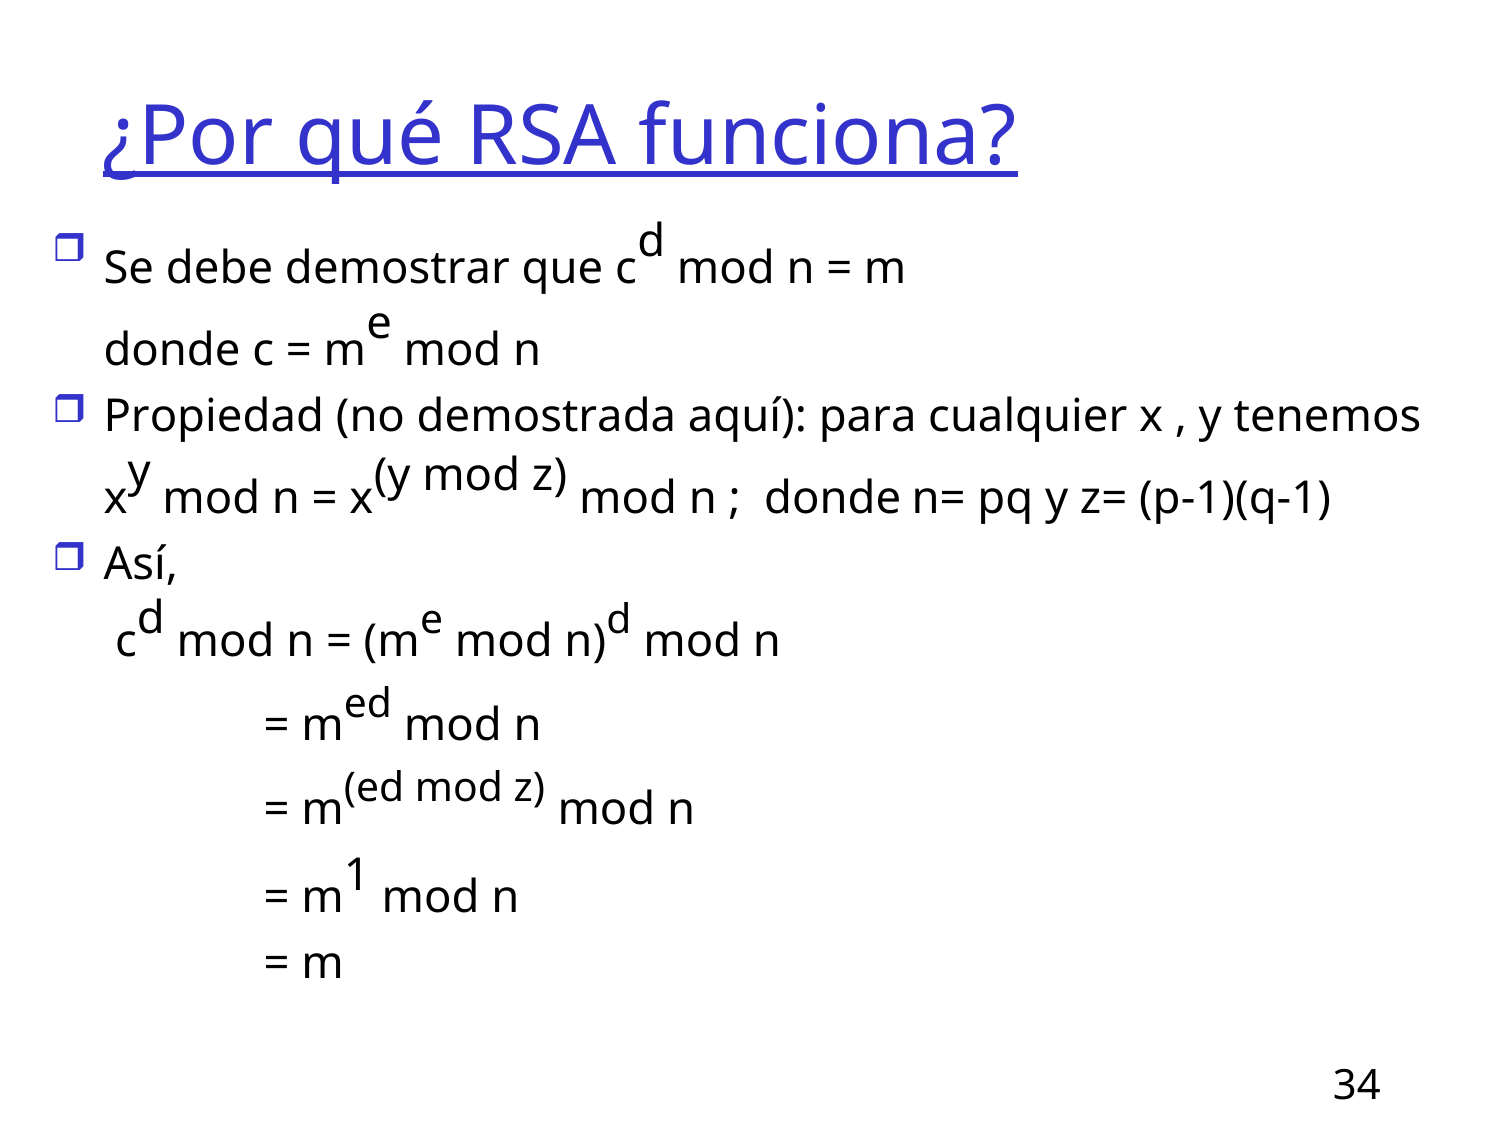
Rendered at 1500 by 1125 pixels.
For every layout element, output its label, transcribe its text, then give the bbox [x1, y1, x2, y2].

title ¿Por qué RSA funciona? [87, 37, 1363, 203]
list Se debe demostrar que cd mod n = m donde c = me mod n Propiedad (no demostrada aquí): para cualquier x , y tenemos xy mod n = x(y mod z) mod n ; donde n= pq y z= (p-1)(q-1) Así, cd mod n = (me mod n)d mod n = med mod n = m(ed mod z) mod n = m1 mod n = m [37, 203, 1453, 1040]
